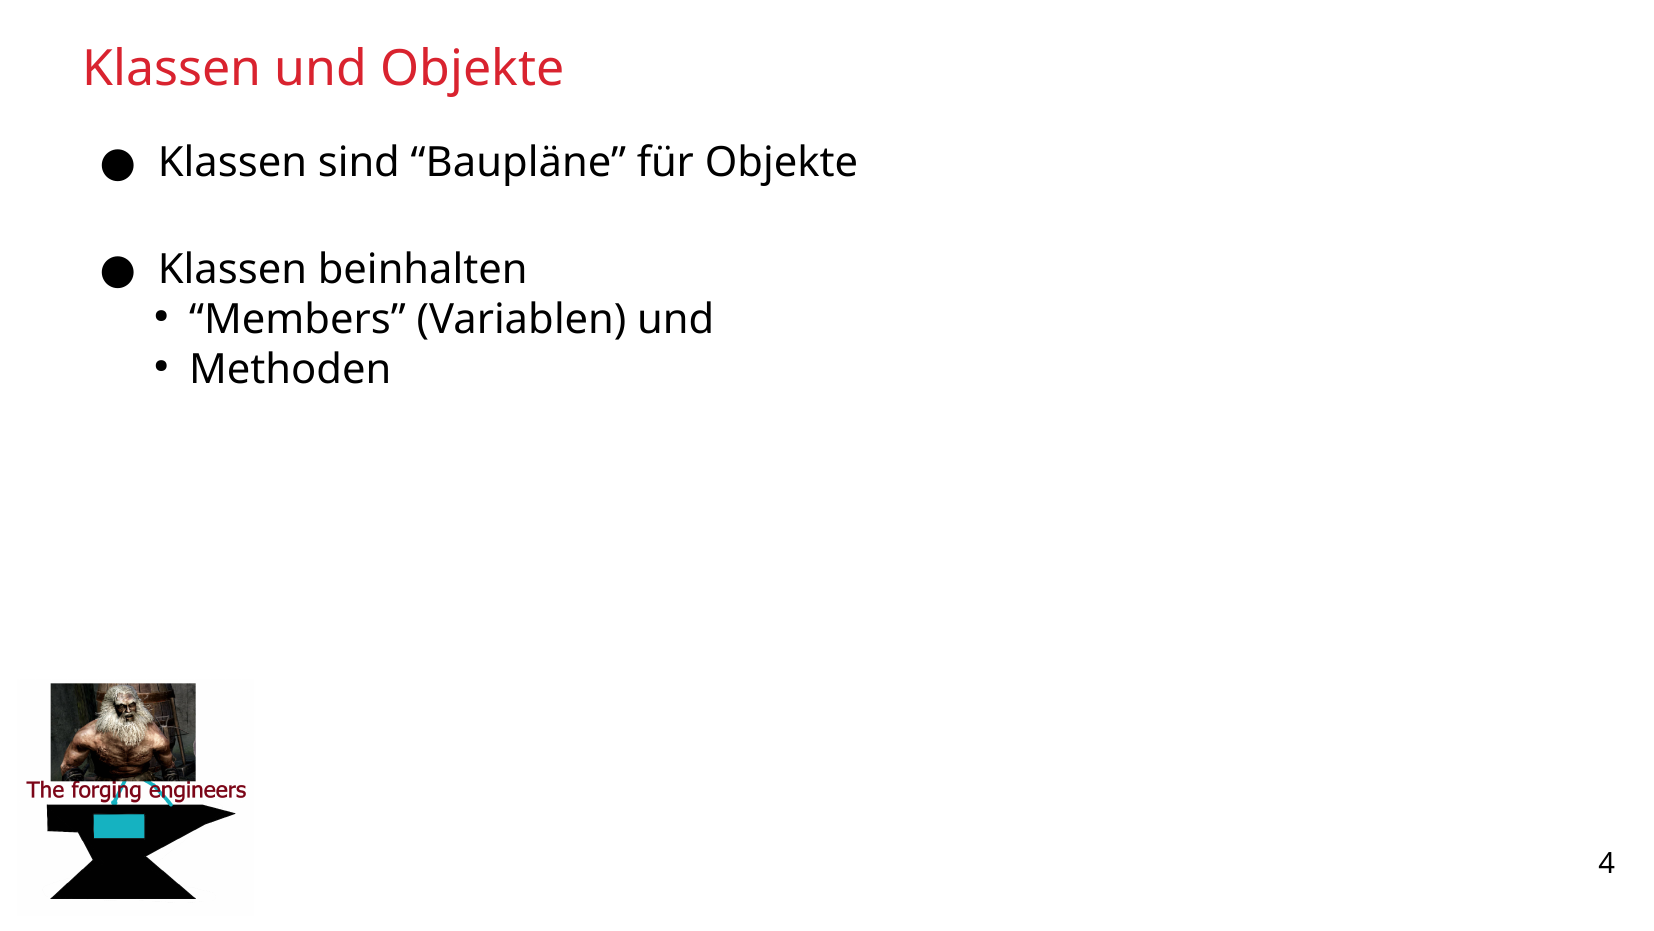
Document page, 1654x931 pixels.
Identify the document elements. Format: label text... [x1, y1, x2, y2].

title Klassen und Objekte [82, 37, 1571, 95]
text_box Klassen sind “Baupläne” für Objekte Klassen beinhalten “Members” (Variablen) und Methoden [82, 135, 1571, 674]
picture [17, 679, 254, 916]
